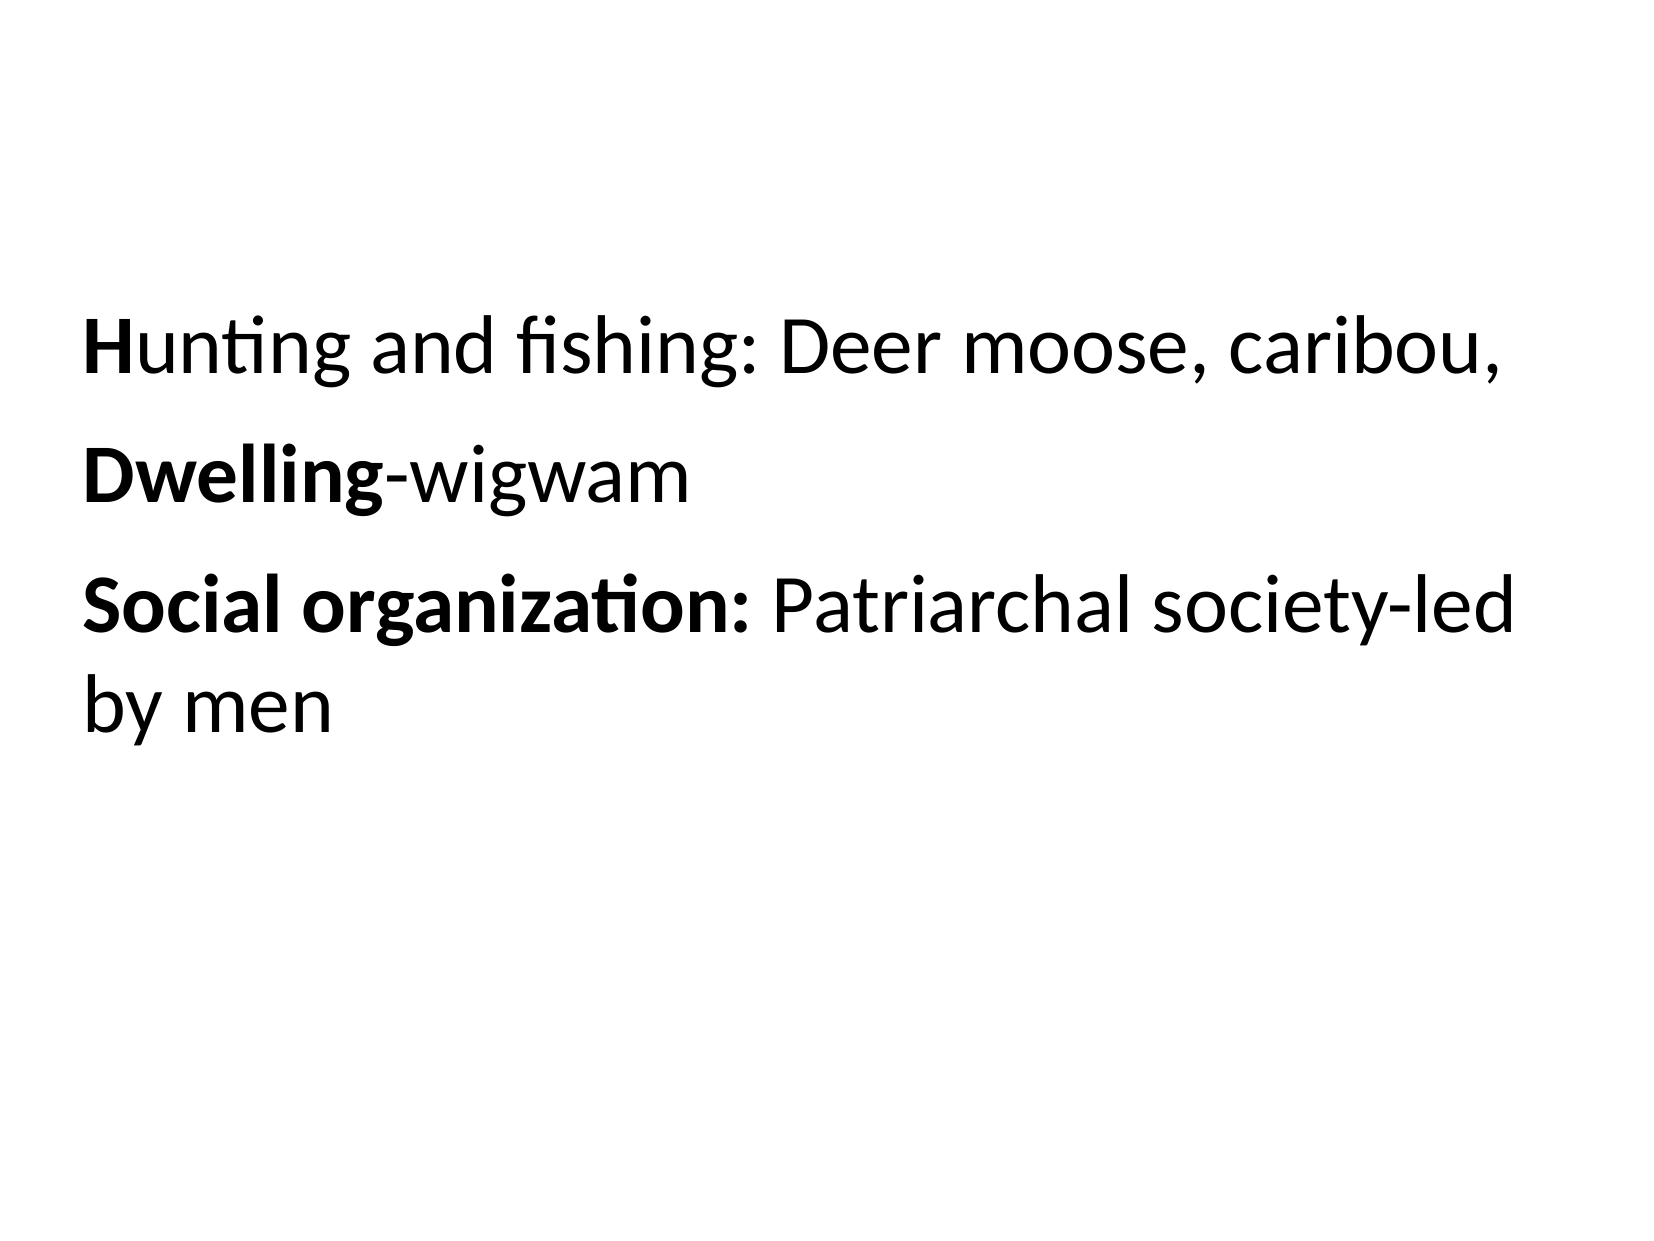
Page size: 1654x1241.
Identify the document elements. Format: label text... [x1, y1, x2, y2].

list Hunting and fishing: Deer moose, caribou, Dwelling-wigwam Social organization: Patriarchal society-led by men [82, 290, 1571, 1010]
